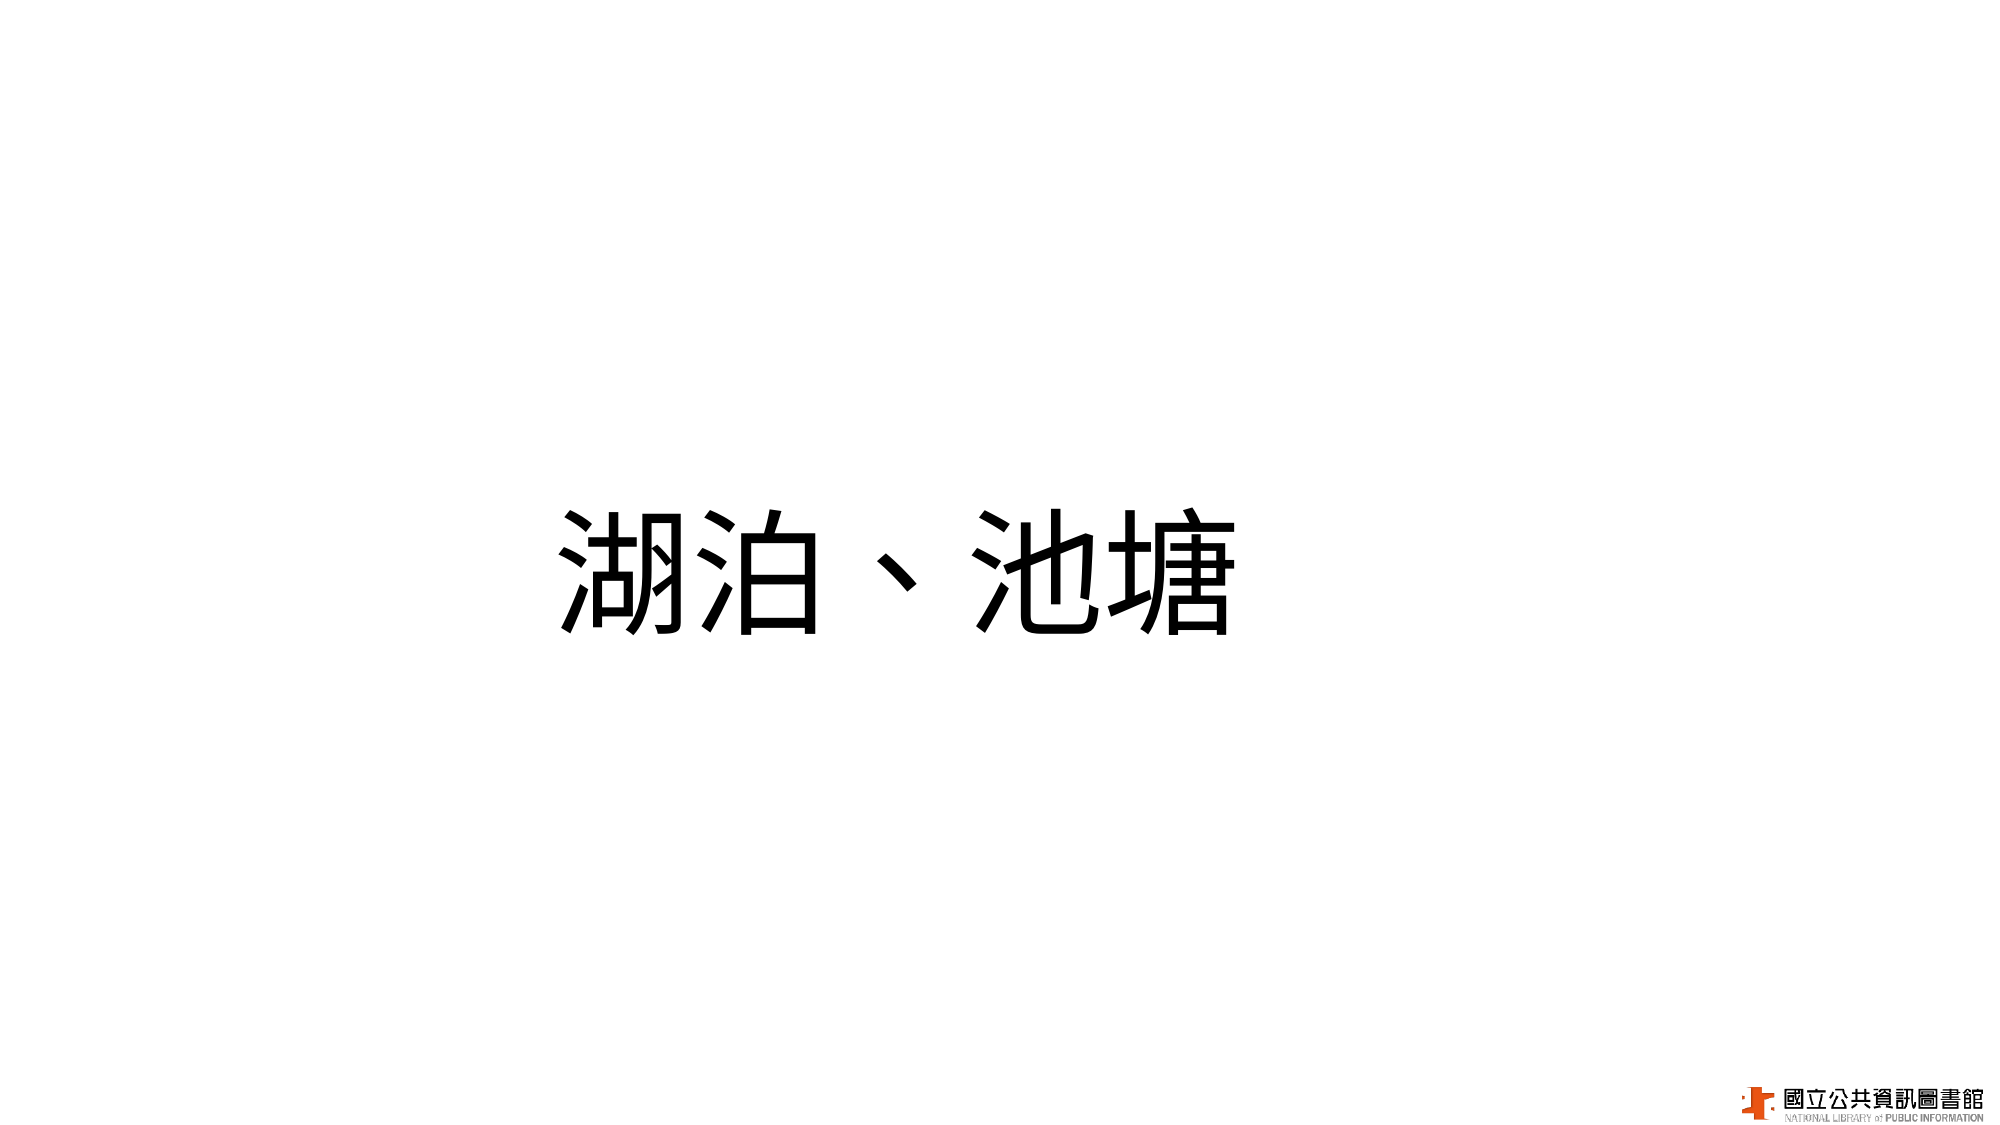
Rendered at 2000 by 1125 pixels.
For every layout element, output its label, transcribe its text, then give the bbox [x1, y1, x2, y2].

text_box 湖泊、池塘 [539, 479, 1264, 662]
